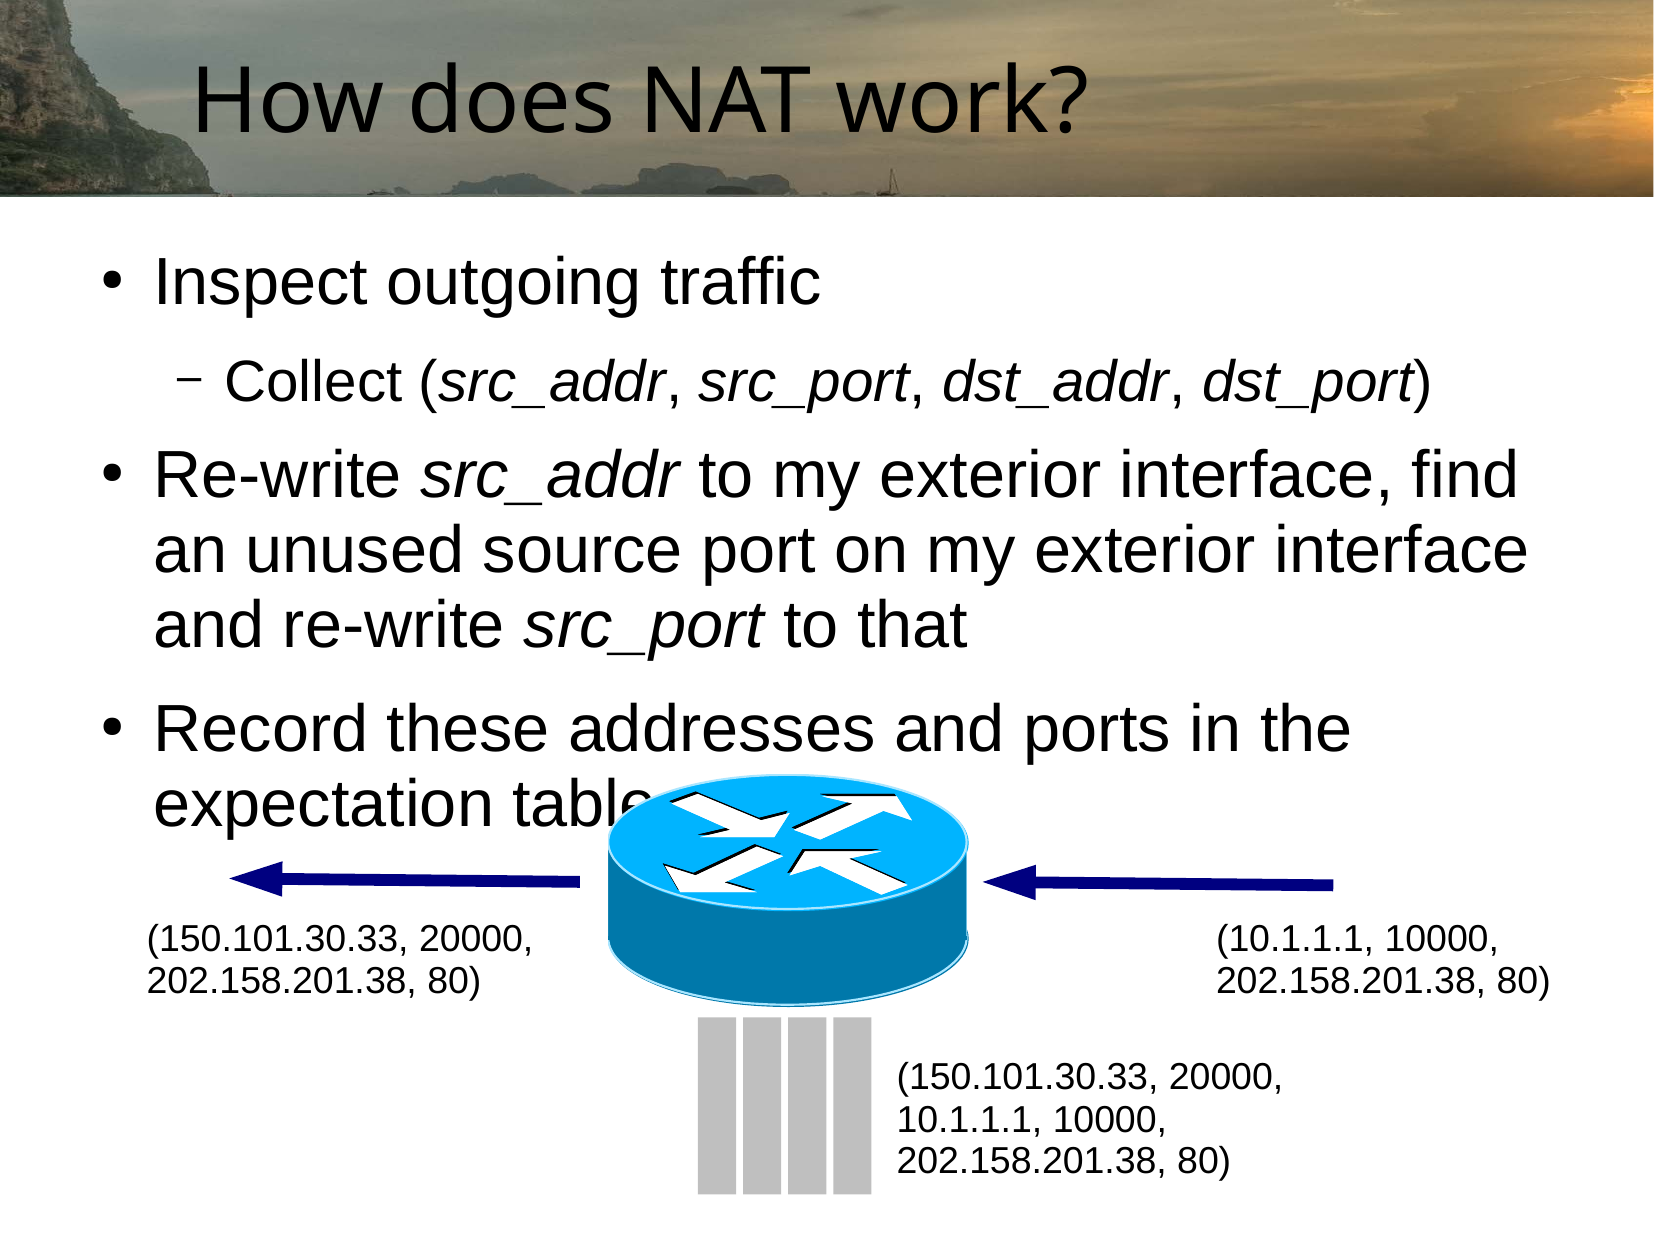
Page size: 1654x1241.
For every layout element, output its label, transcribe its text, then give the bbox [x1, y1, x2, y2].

picture [791, 850, 905, 894]
text_box [743, 1017, 782, 1195]
picture [608, 774, 969, 853]
text_box (10.1.1.1, 10000, 202.158.201.38, 80) [1201, 909, 1566, 1009]
picture [666, 846, 780, 892]
picture [608, 941, 969, 1008]
text_box [833, 1017, 872, 1195]
picture [0, 0, 1654, 197]
text_box [788, 1017, 827, 1195]
text_box (150.101.30.33, 20000, 202.158.201.38, 80) [131, 909, 549, 1009]
title How does NAT work? [190, 0, 1571, 194]
picture [796, 795, 910, 839]
picture [964, 848, 969, 942]
text_box (150.101.30.33, 20000, 10.1.1.1, 10000, 202.158.201.38, 80) [881, 1048, 1299, 1190]
text_box [697, 1017, 737, 1195]
list Inspect outgoing traffic Collect (src_addr, src_port, dst_addr, dst_port) Re-write src_addr to my exterior interface, find an unused source port on my exterior interface and re-write src_port to that Record these addresses and ports in the expectation table [82, 244, 1571, 1225]
picture [673, 793, 788, 837]
